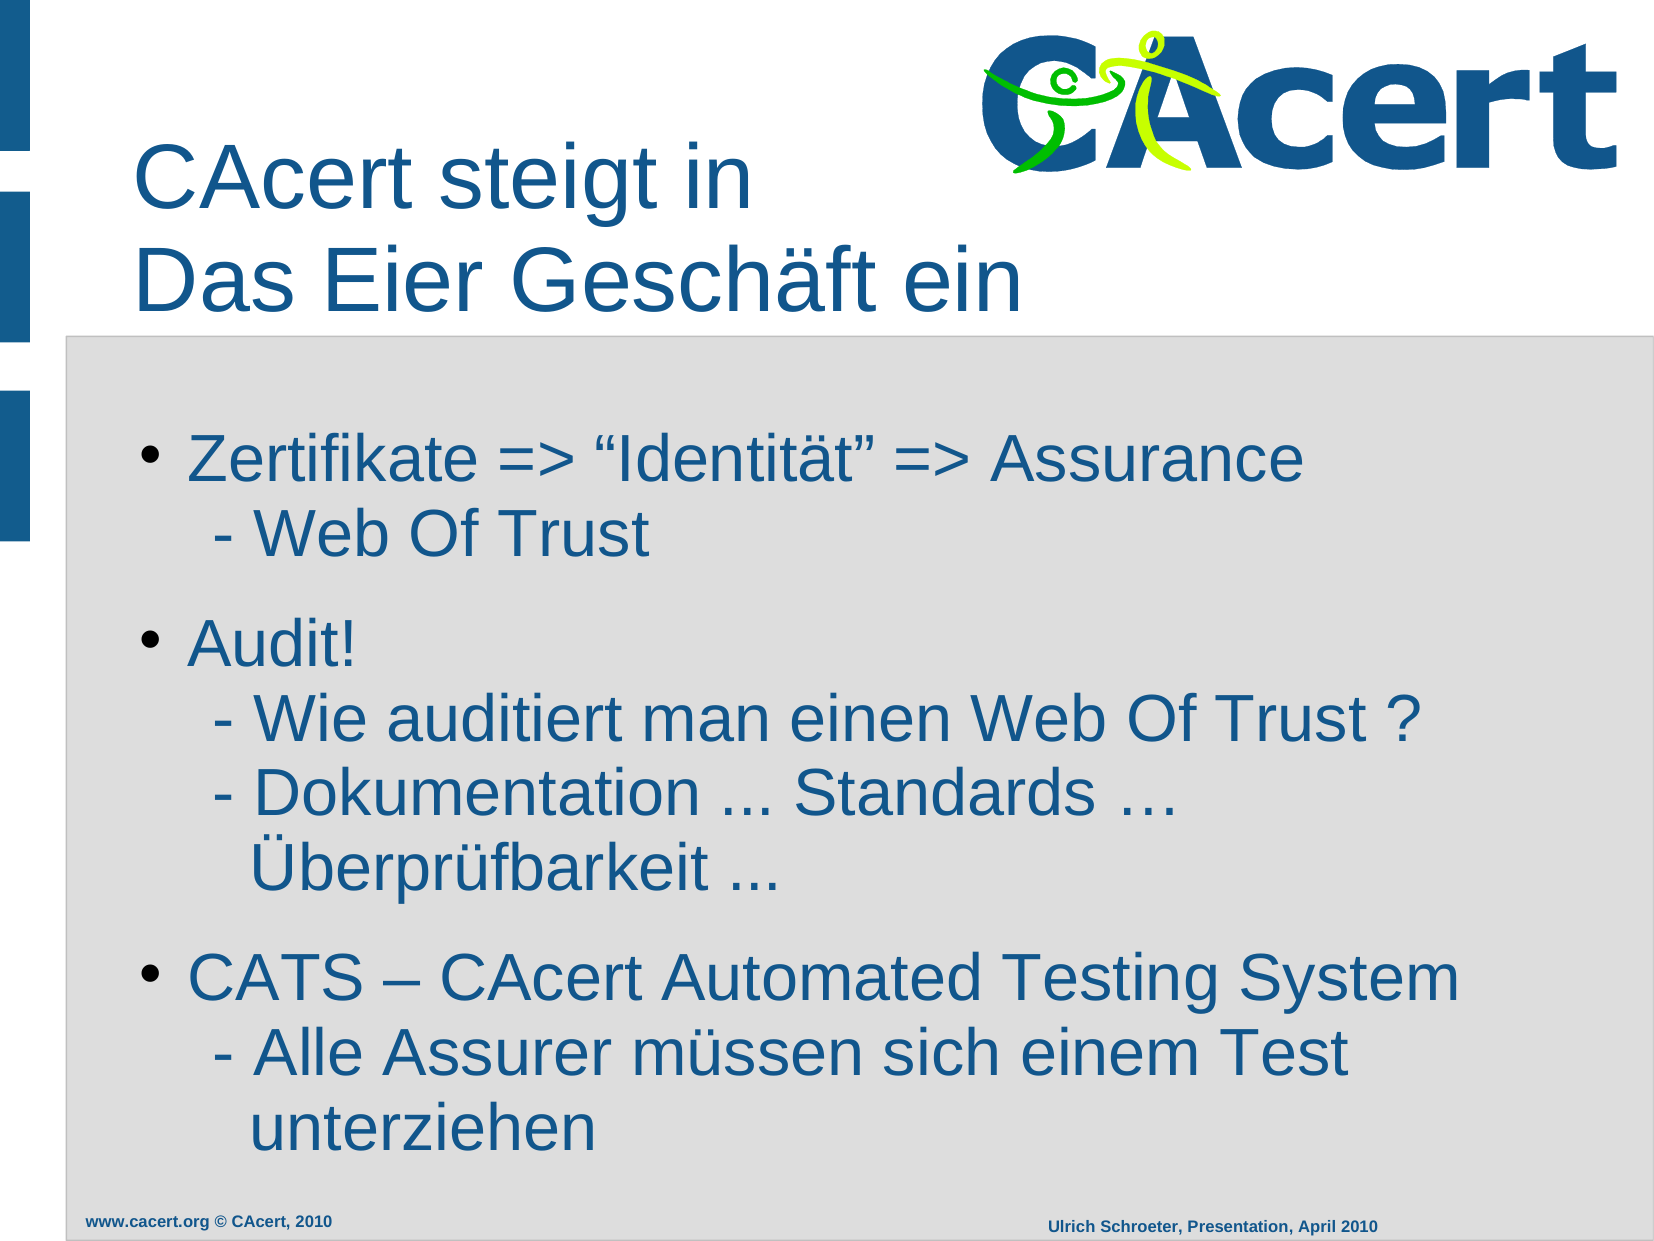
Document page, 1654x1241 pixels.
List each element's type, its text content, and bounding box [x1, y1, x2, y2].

text_box CAcert steigt in Das Eier Geschäft ein [118, 118, 1041, 339]
text_box Zertifikate => “Identität” => Assurance - Web Of Trust Audit! - Wie auditiert man einen Web Of Trust ? - Dokumentation ... Standards … Überprüfbarkeit ... CATS – CAcert Automated Testing System - Alle Assurer müssen sich einem Test unterziehen [124, 413, 1470, 1172]
